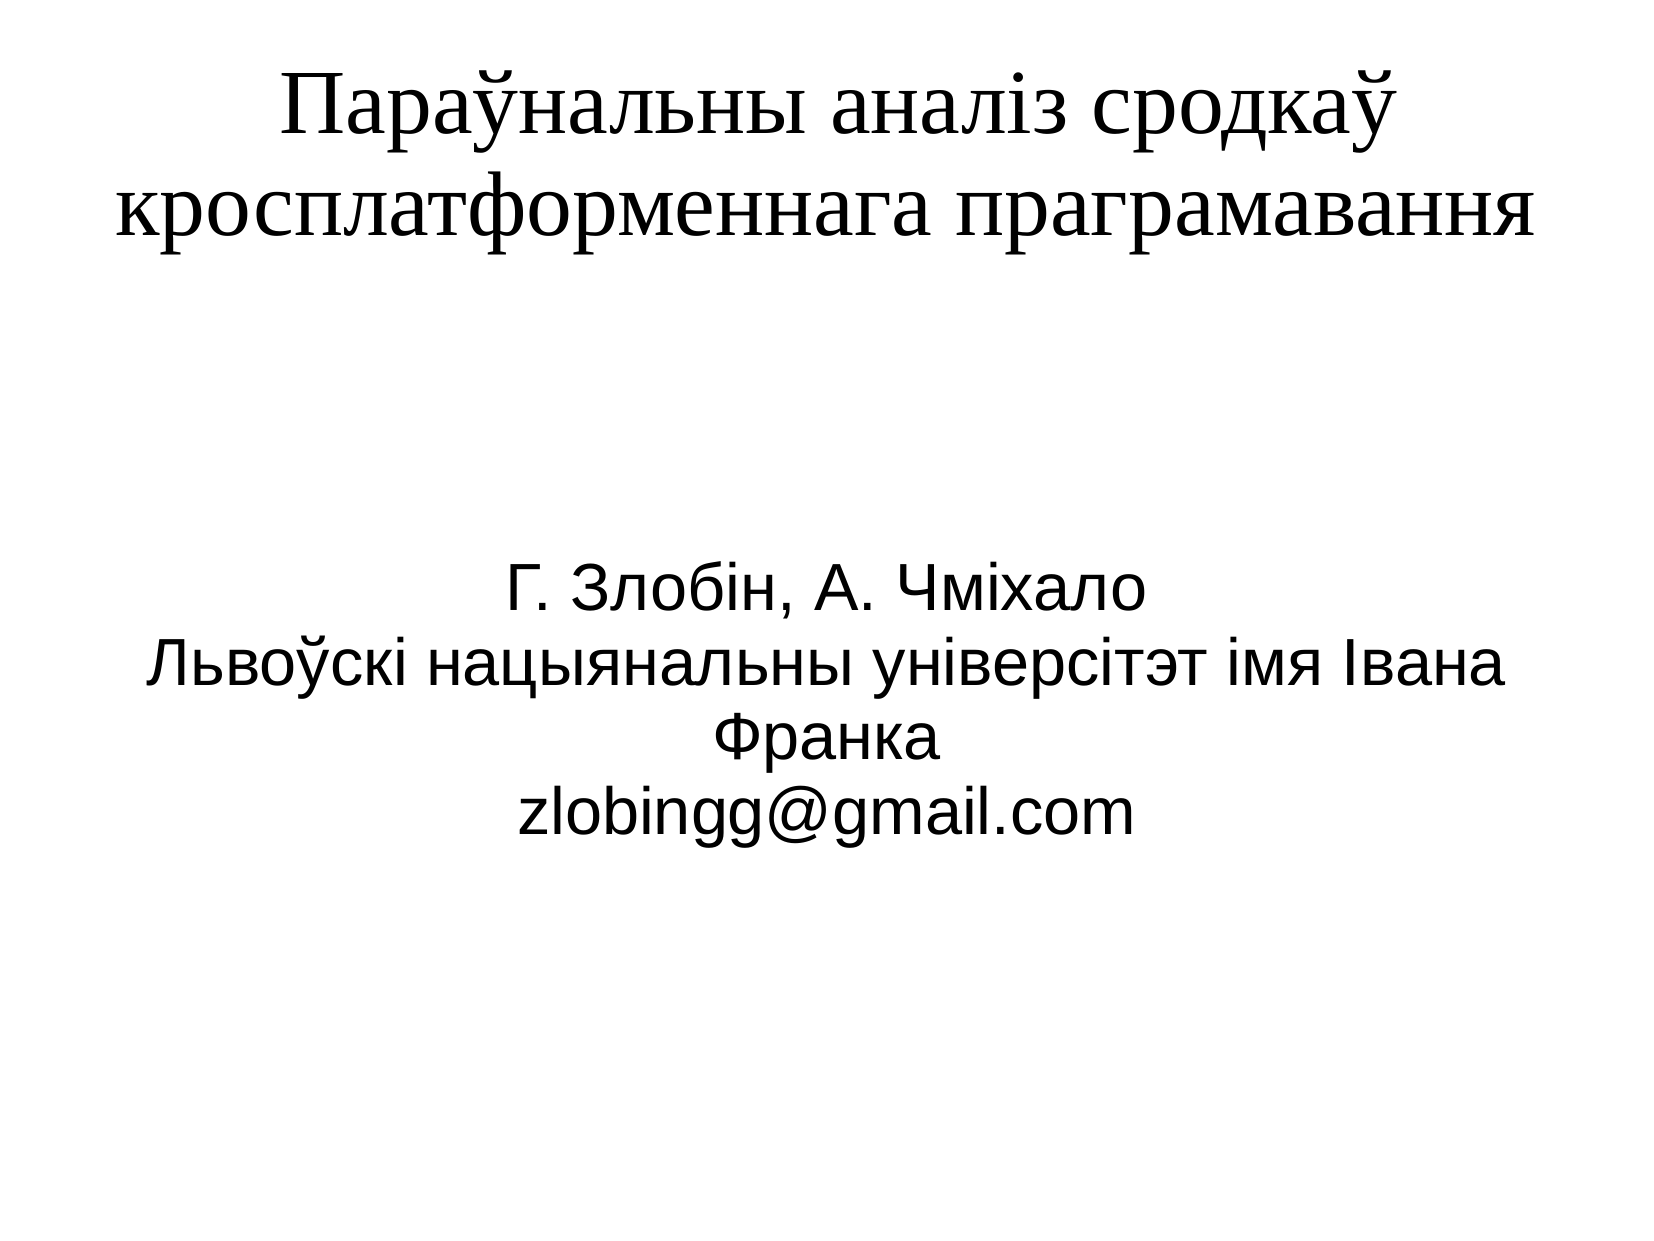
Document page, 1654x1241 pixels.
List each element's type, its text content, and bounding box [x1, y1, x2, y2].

subtitle Г. Злобін, А. Чмiхало Львоўскі нацыянальны універсітэт імя Івана Франка zlobingg@gmail.com [82, 297, 1571, 1102]
title Параўнальны аналіз сродкаў кросплатформеннага праграмавання [82, 50, 1571, 256]
